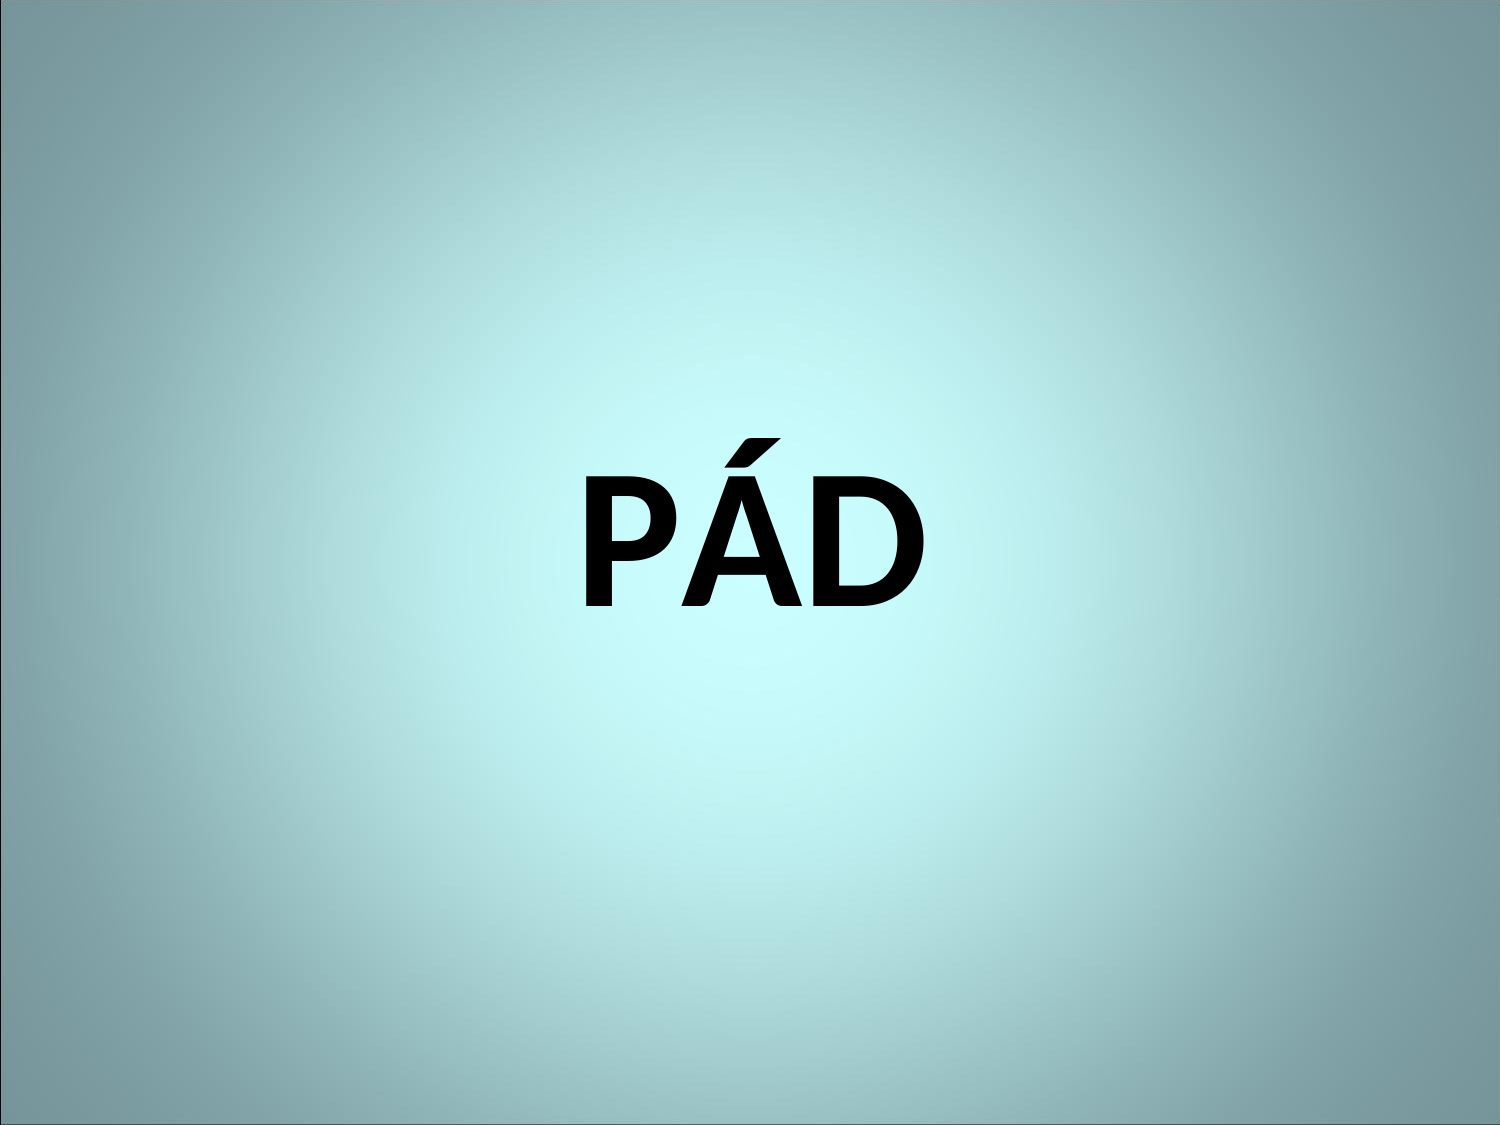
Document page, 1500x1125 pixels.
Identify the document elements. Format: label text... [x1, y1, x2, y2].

picture [0, 0, 1500, 1125]
title PÁD [76, 398, 1427, 654]
